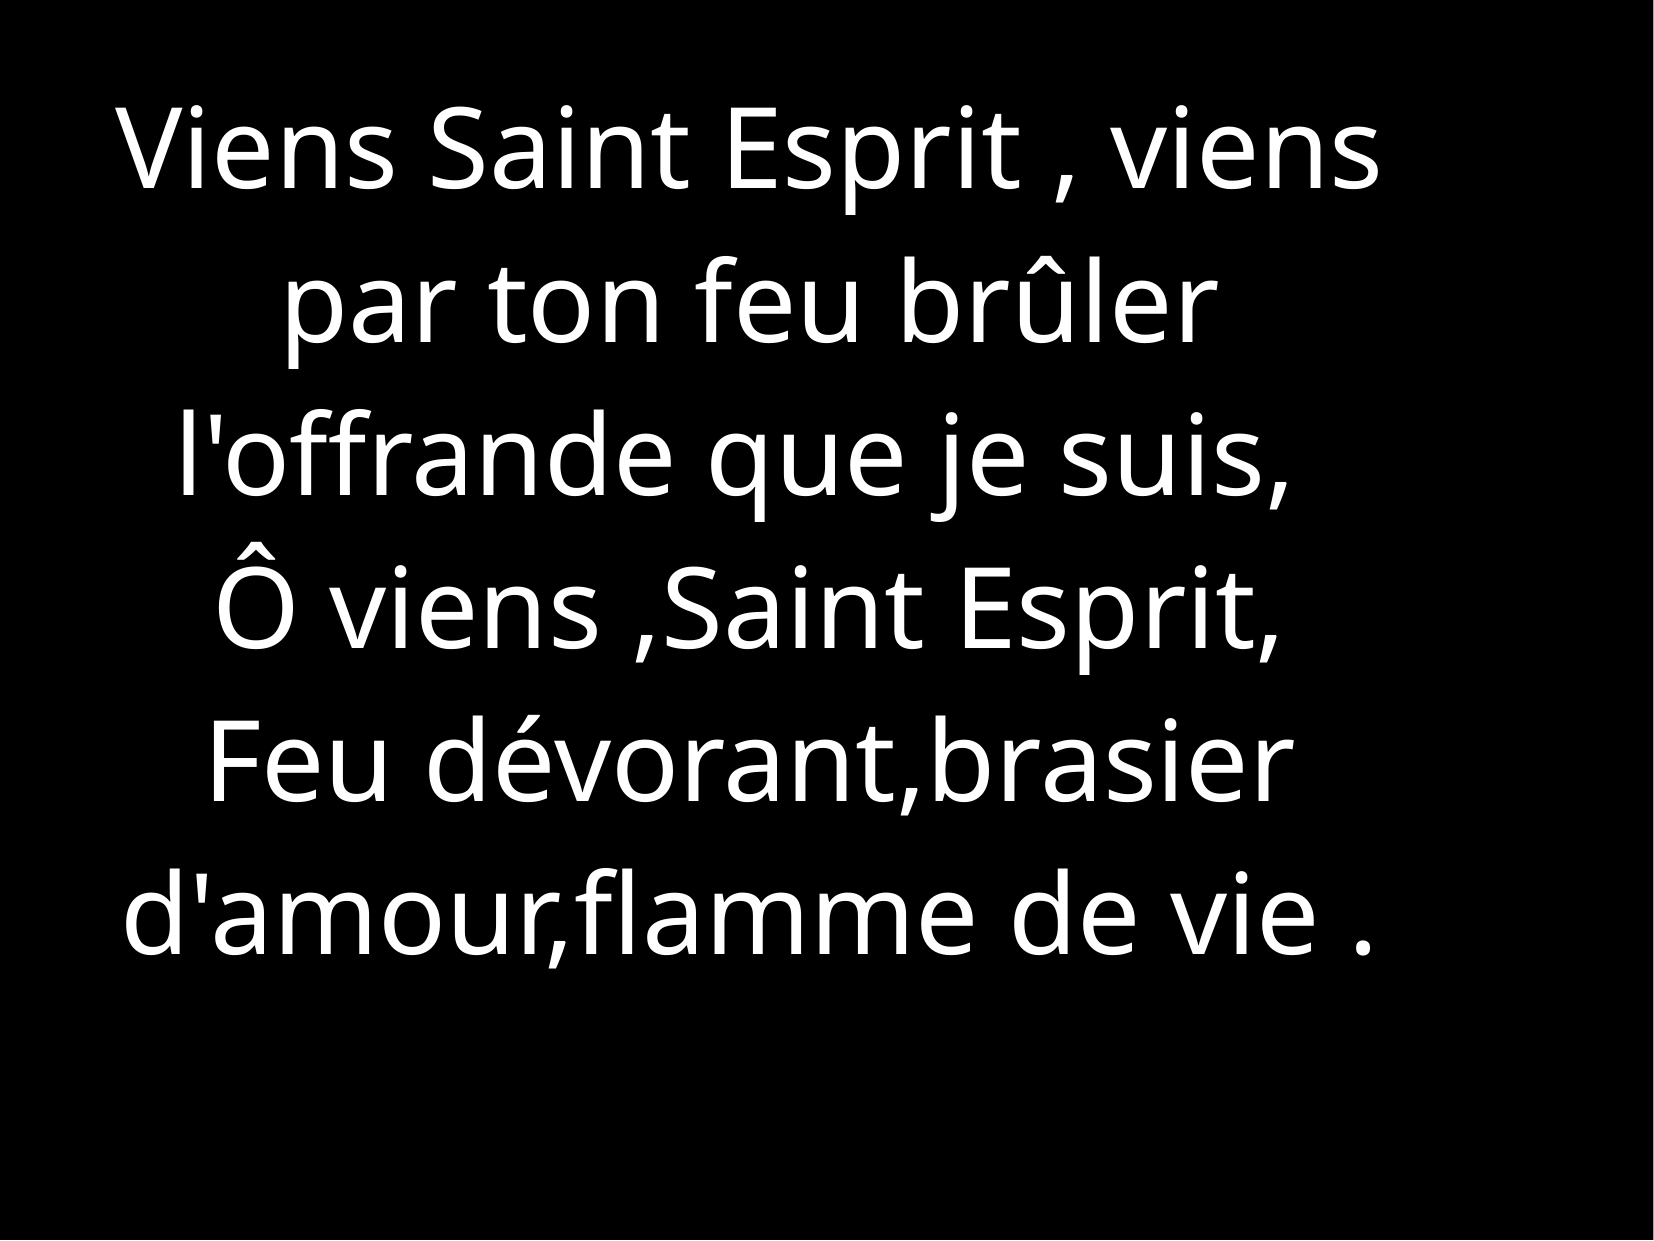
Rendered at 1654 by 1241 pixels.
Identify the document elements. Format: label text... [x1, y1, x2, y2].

subtitle Viens Saint Esprit , viens par ton feu brûler l'offrande que je suis, Ô viens ,Saint Esprit, Feu dévorant,brasier d'amour,flamme de vie . [75, 56, 1425, 1154]
